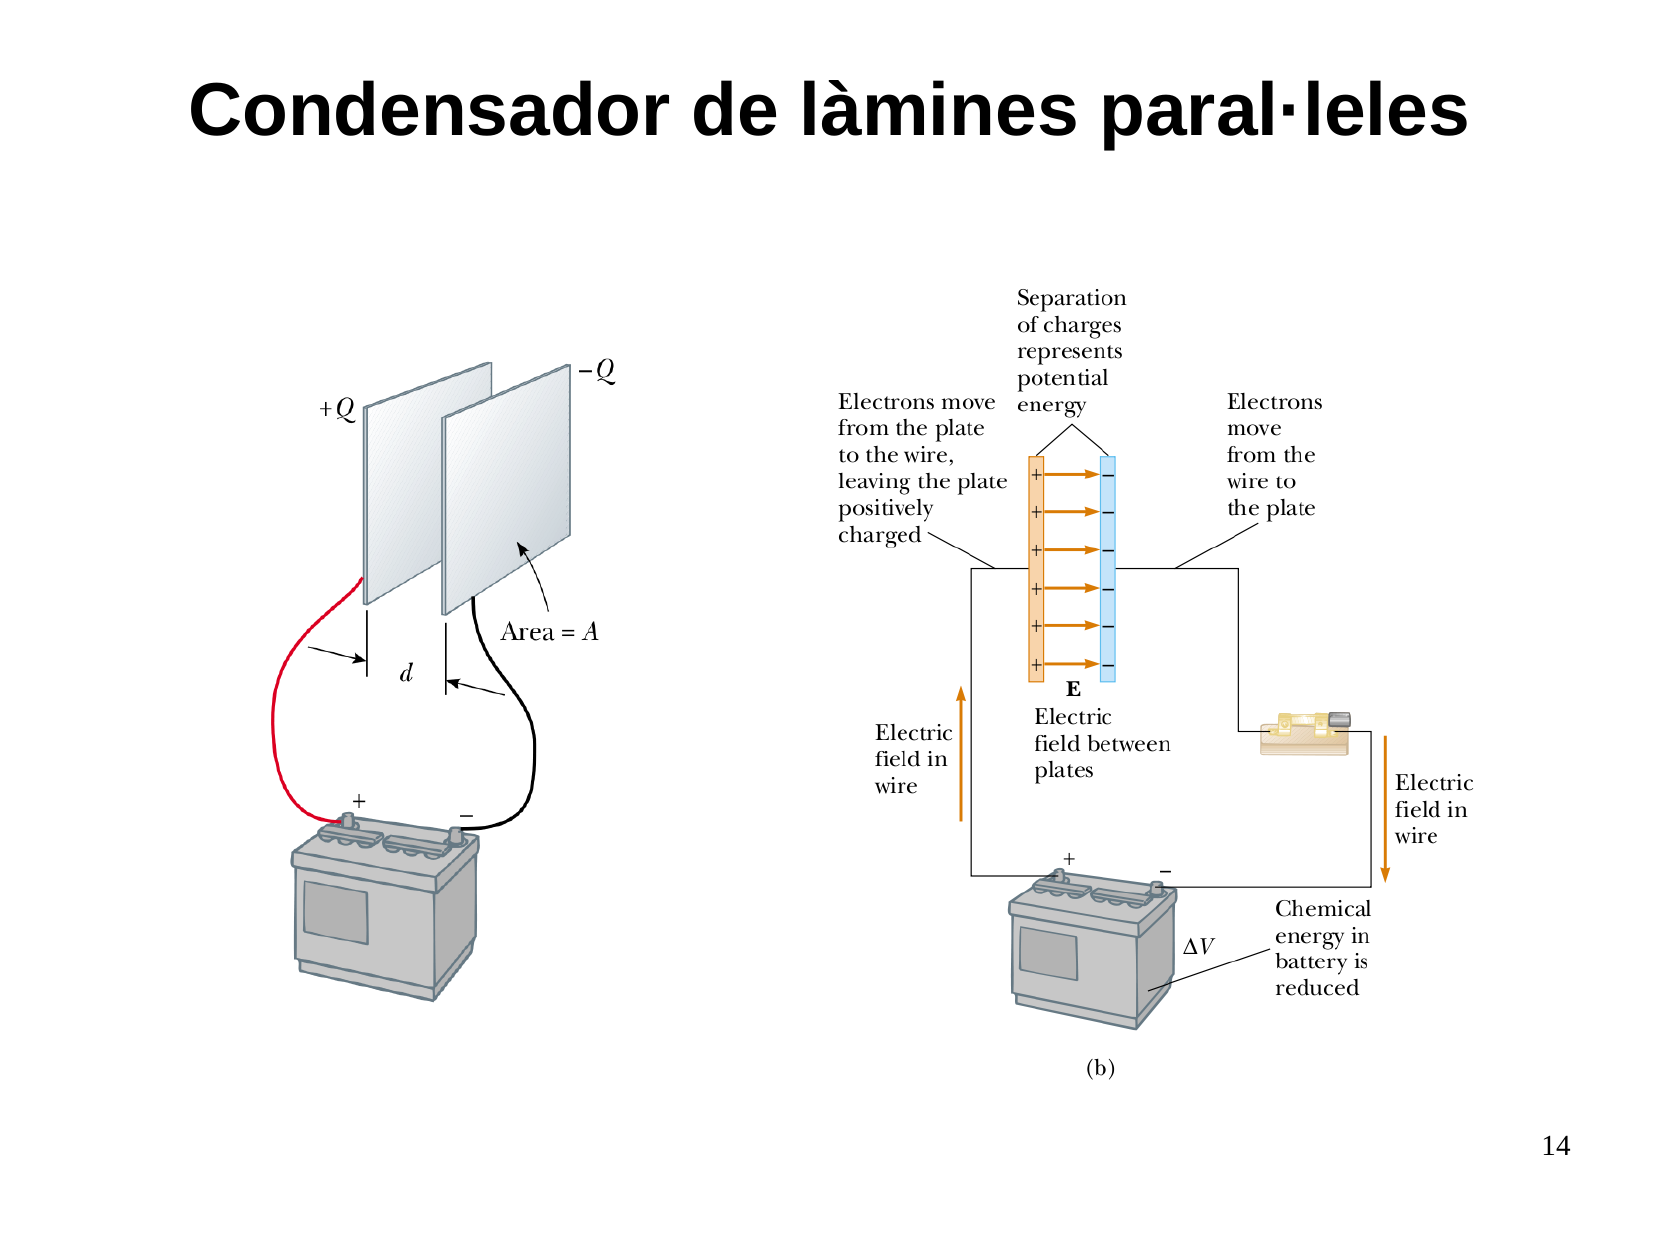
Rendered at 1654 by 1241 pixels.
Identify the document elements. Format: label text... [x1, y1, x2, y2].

picture [214, 340, 642, 1019]
picture [831, 263, 1498, 1090]
text_box Condensador de làmines paral·leles [151, 59, 1509, 159]
